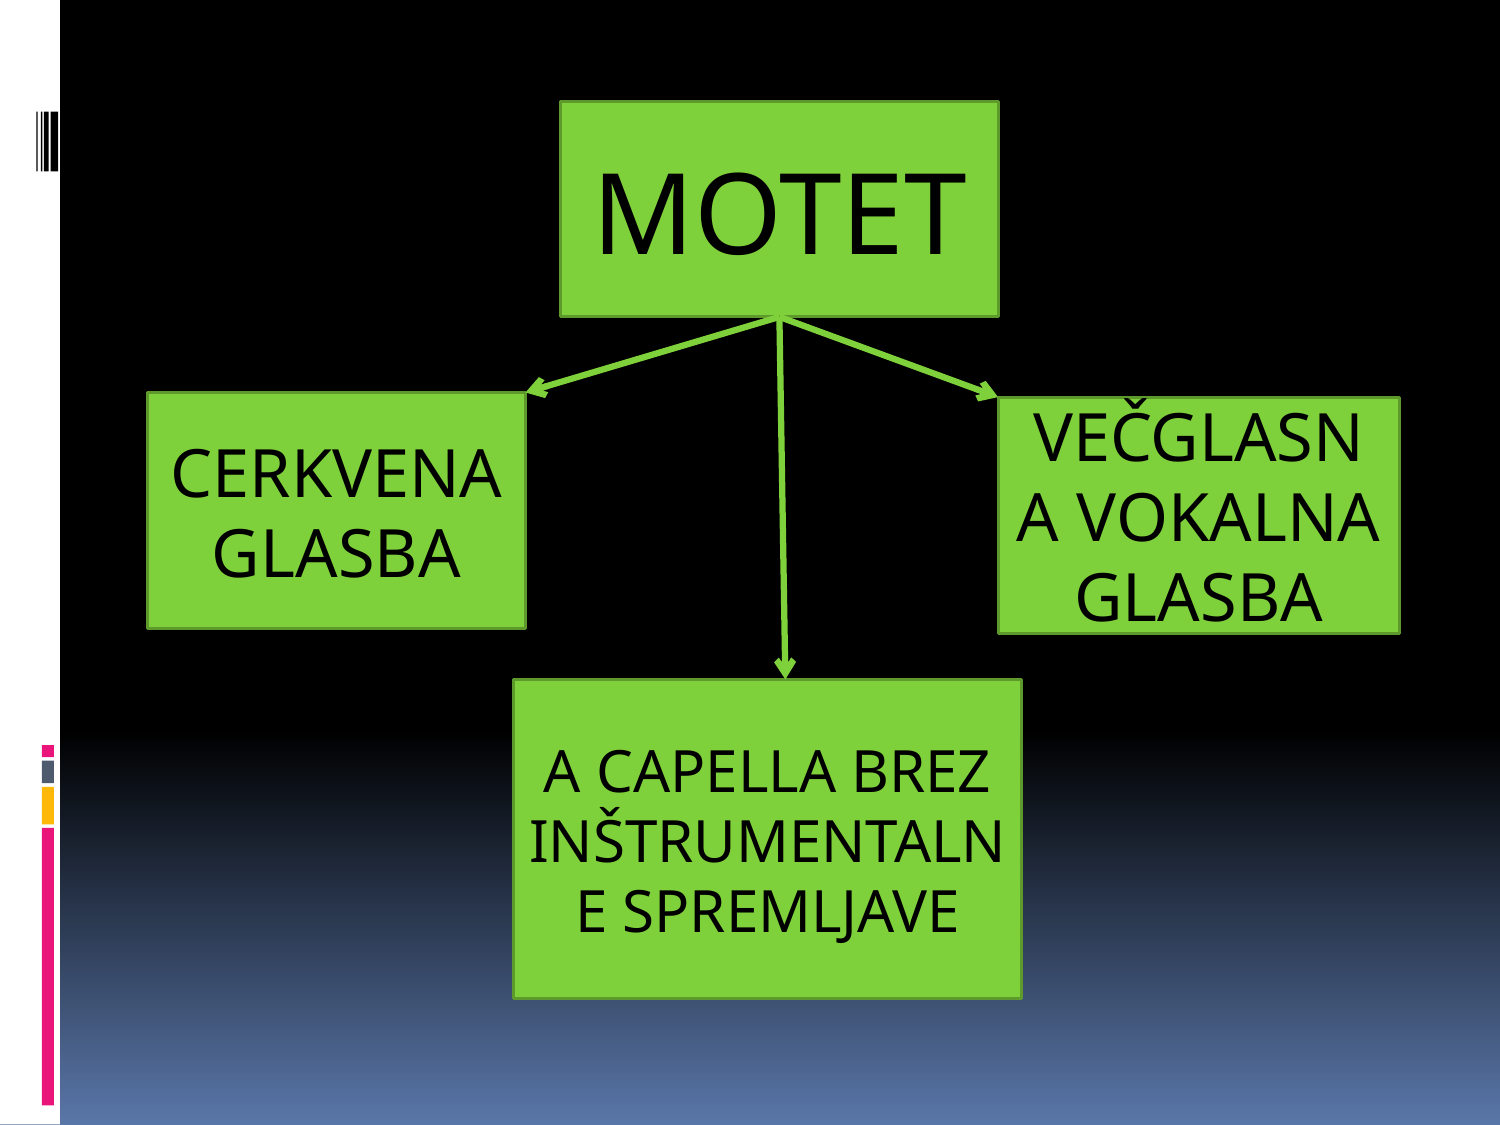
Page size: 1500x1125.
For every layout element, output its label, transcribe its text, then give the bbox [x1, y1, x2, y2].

text_box A CAPELLA BREZ INŠTRUMENTALNE SPREMLJAVE [513, 679, 1022, 999]
text_box MOTET [560, 101, 999, 317]
text_box CERKVENA GLASBA [147, 392, 526, 629]
text_box VEČGLASNA VOKALNA GLASBA [998, 397, 1400, 634]
